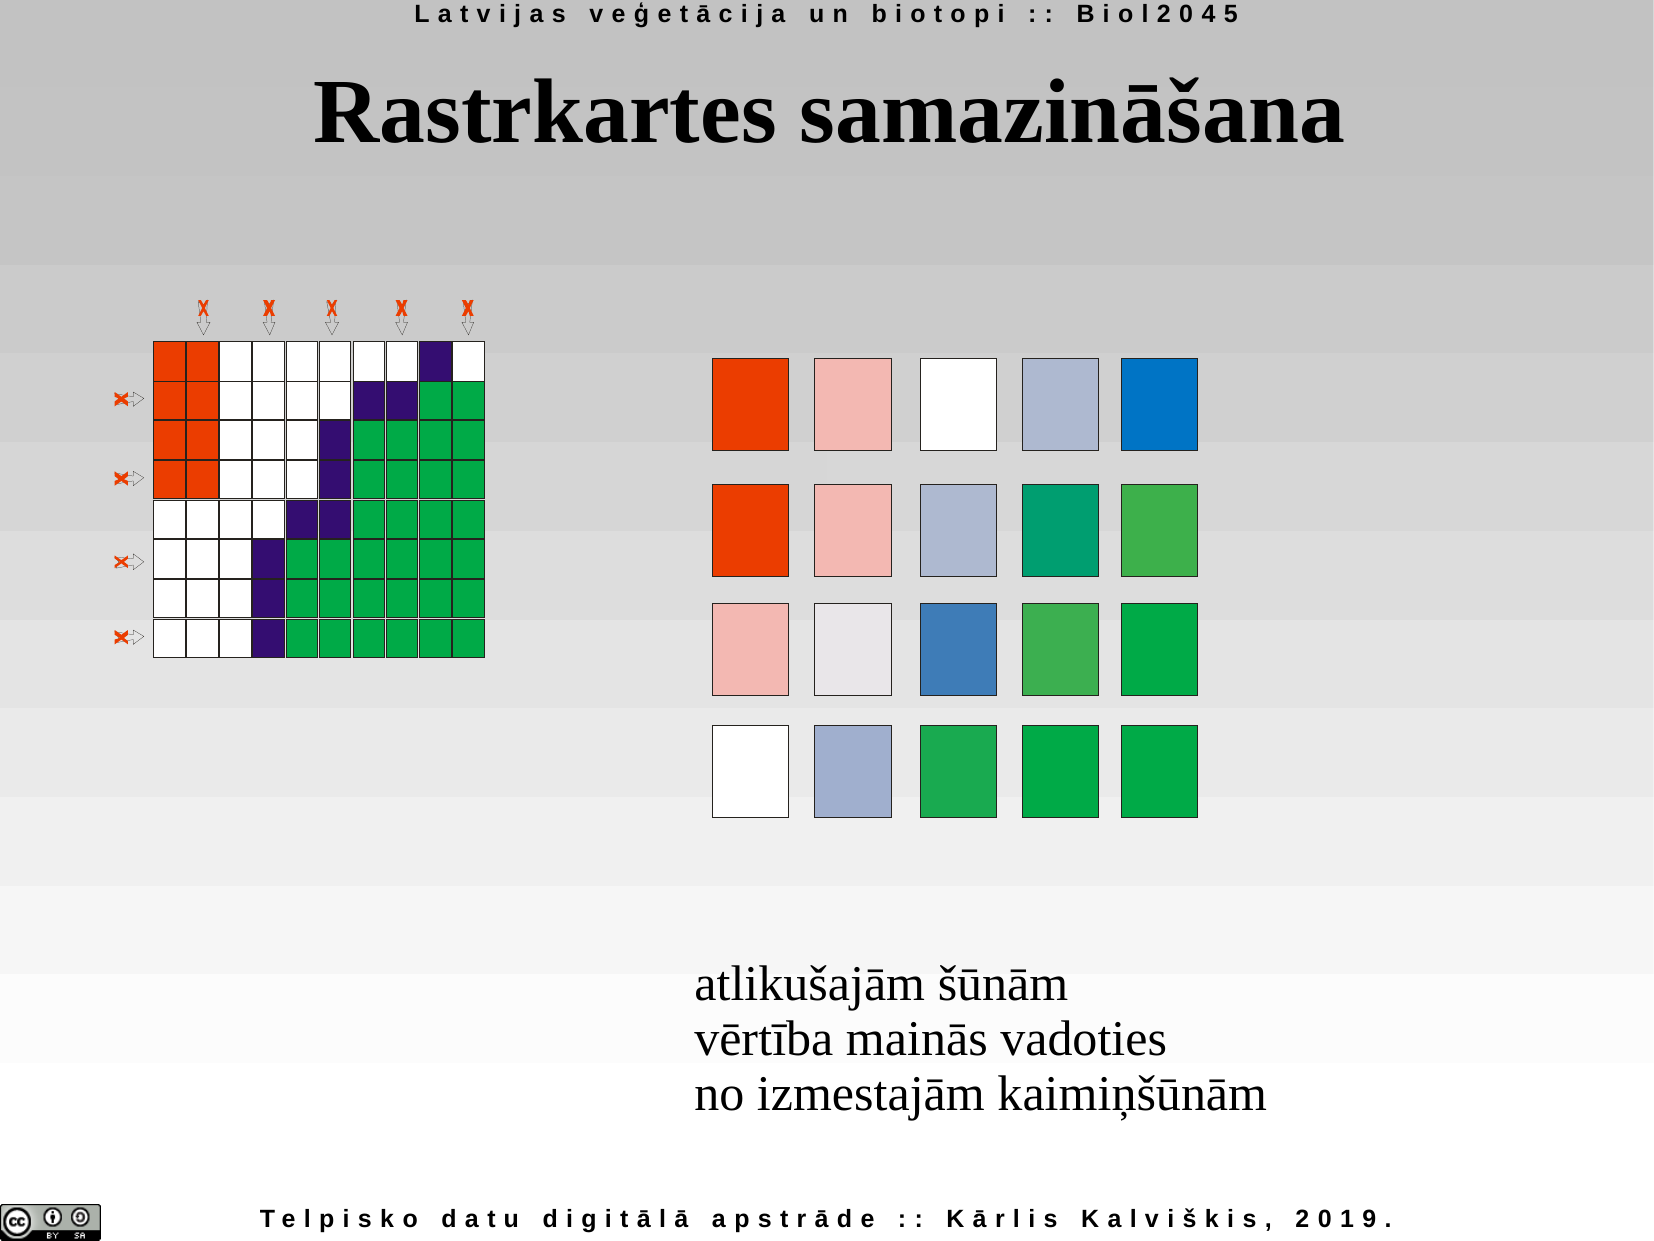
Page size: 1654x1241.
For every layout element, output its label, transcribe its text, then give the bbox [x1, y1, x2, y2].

text_box atlikušajām šūnām vērtība mainās vadoties no izmestajām kaimiņšūnām [694, 940, 1268, 1122]
title Rastrkartes samazināšana [34, 61, 1626, 296]
picture [0, 0, 1654, 1241]
